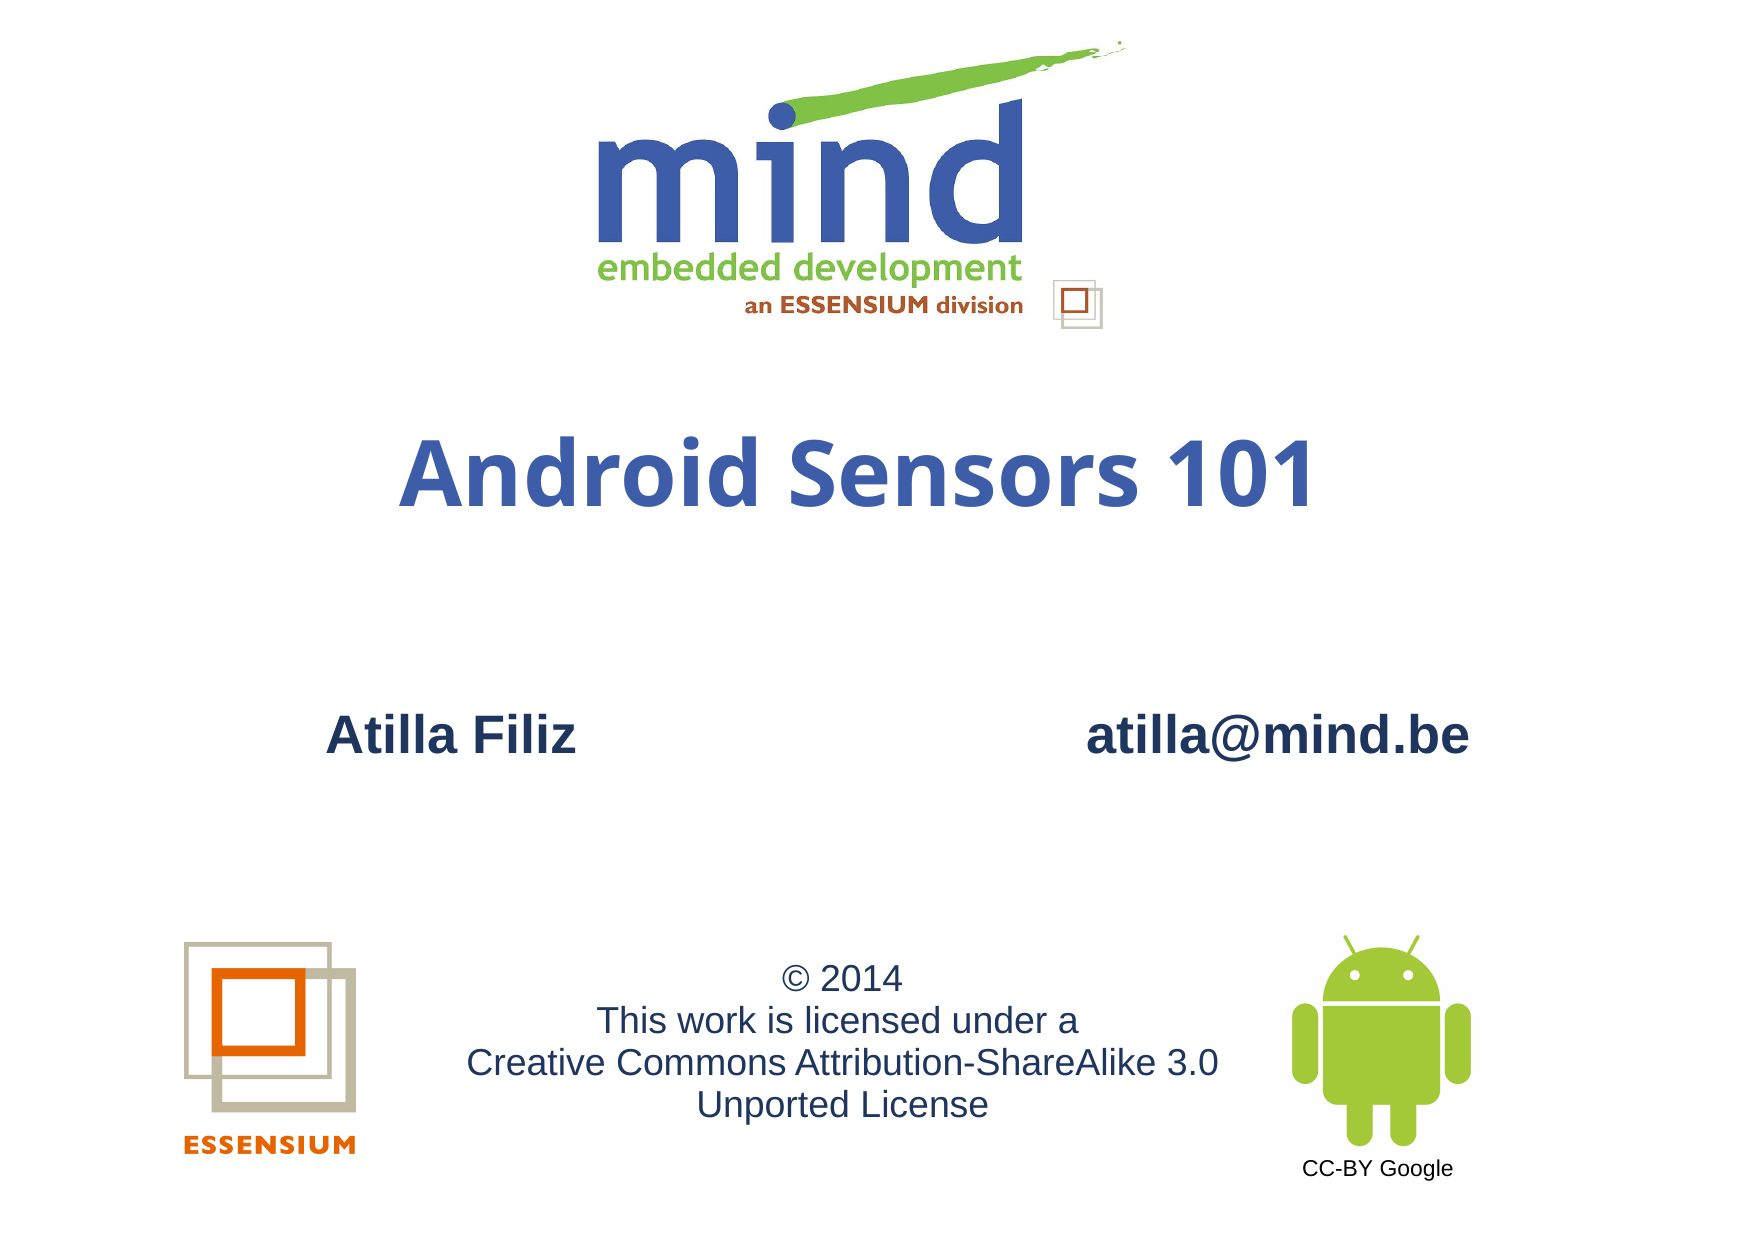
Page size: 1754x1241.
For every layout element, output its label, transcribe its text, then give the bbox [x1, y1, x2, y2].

text_box CC-BY Google [1287, 1148, 1469, 1189]
picture [598, 41, 1127, 330]
picture [184, 942, 356, 1154]
picture [1274, 934, 1489, 1149]
text_box Atilla Filiz atilla@mind.be [0, 696, 1701, 770]
text_box Android Sensors 101 [384, 401, 1338, 542]
text_box © 2014 This work is licensed under a Creative Commons Attribution-ShareAlike 3.0 Unported License [395, 950, 1274, 1134]
